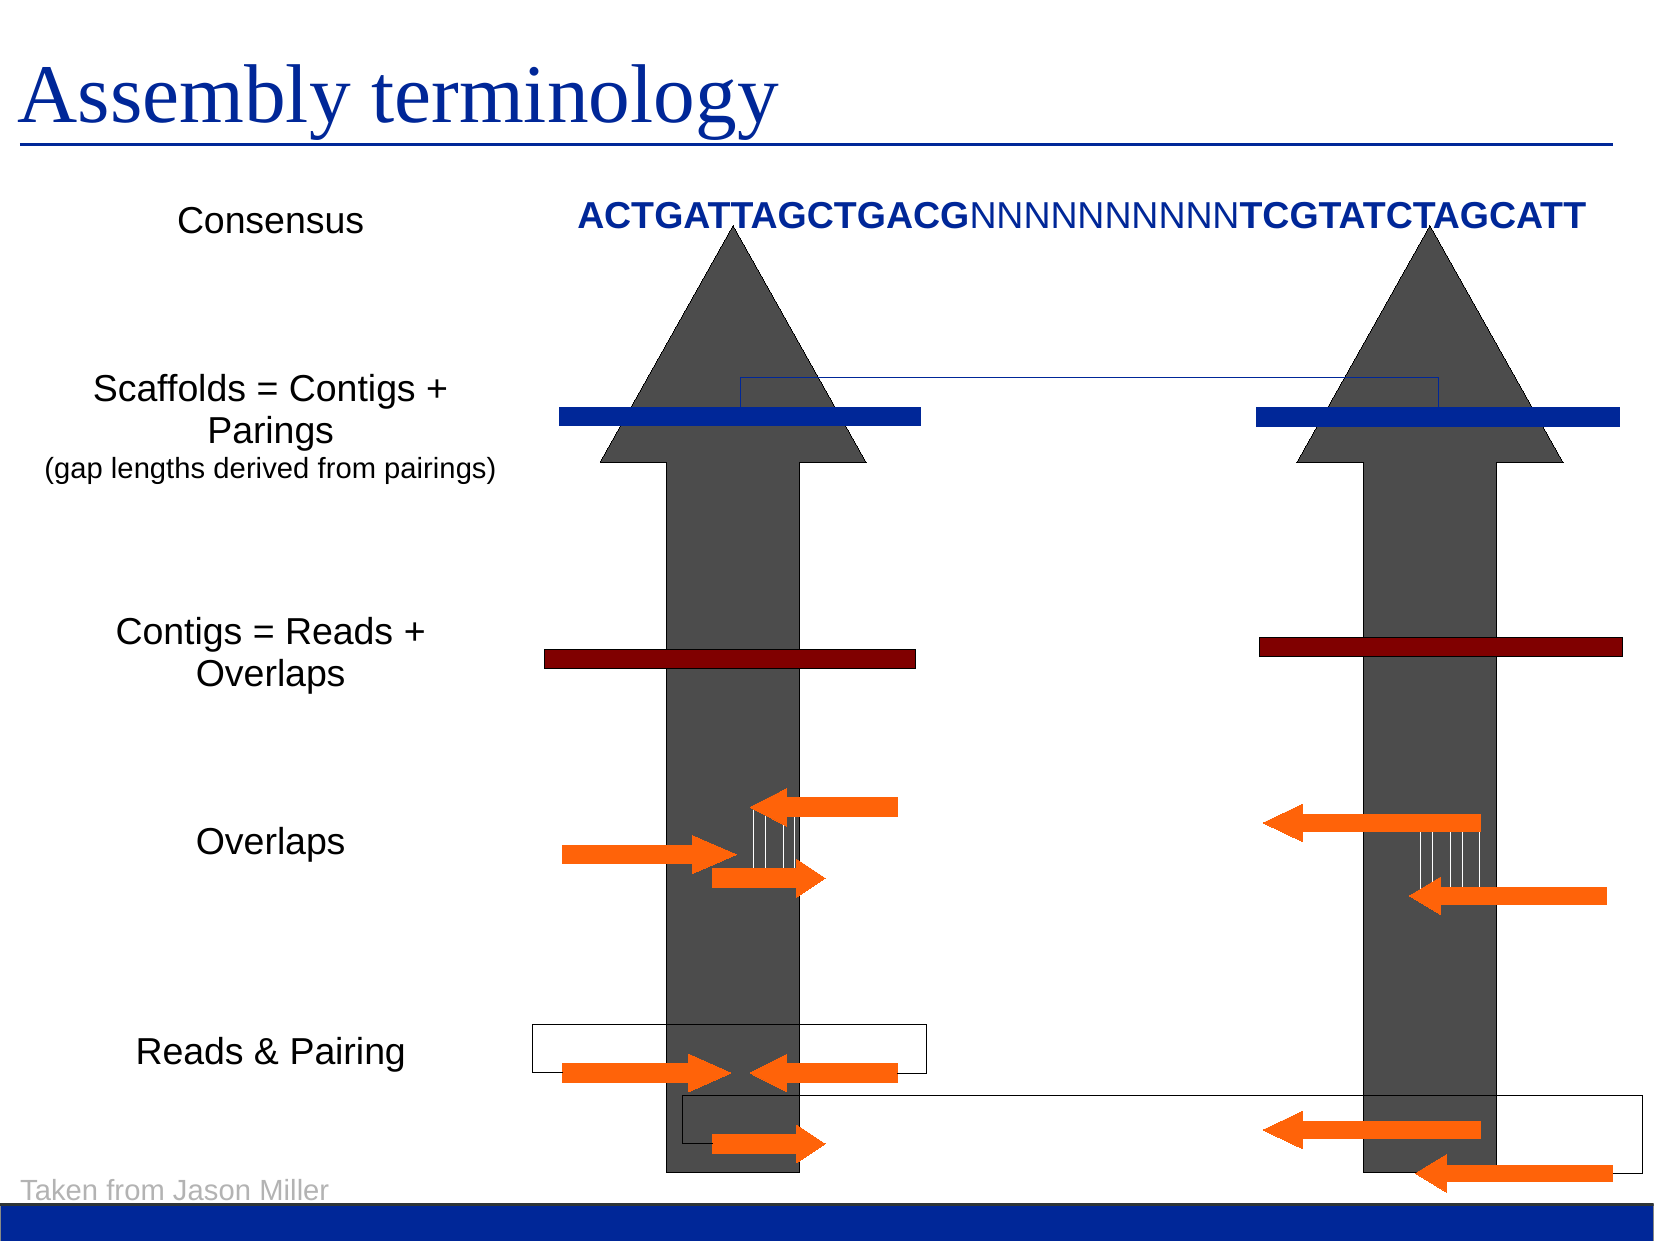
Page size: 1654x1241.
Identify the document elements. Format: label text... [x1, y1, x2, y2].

text_box Consensus Scaffolds = Contigs + Parings (gap lengths derived from pairings) Contigs = Reads + Overlaps Overlaps Reads & Pairing [29, 192, 526, 1197]
text_box Taken from Jason Miller [5, 1166, 402, 1214]
title Assembly terminology [17, 0, 1589, 198]
text_box ACTGATTAGCTGACGNNNNNNNNNNTCGTATCTAGCATT [562, 187, 1613, 245]
text_box [544, 245, 921, 1121]
text_box [666, 1122, 826, 1173]
text_box [1256, 245, 1623, 1193]
